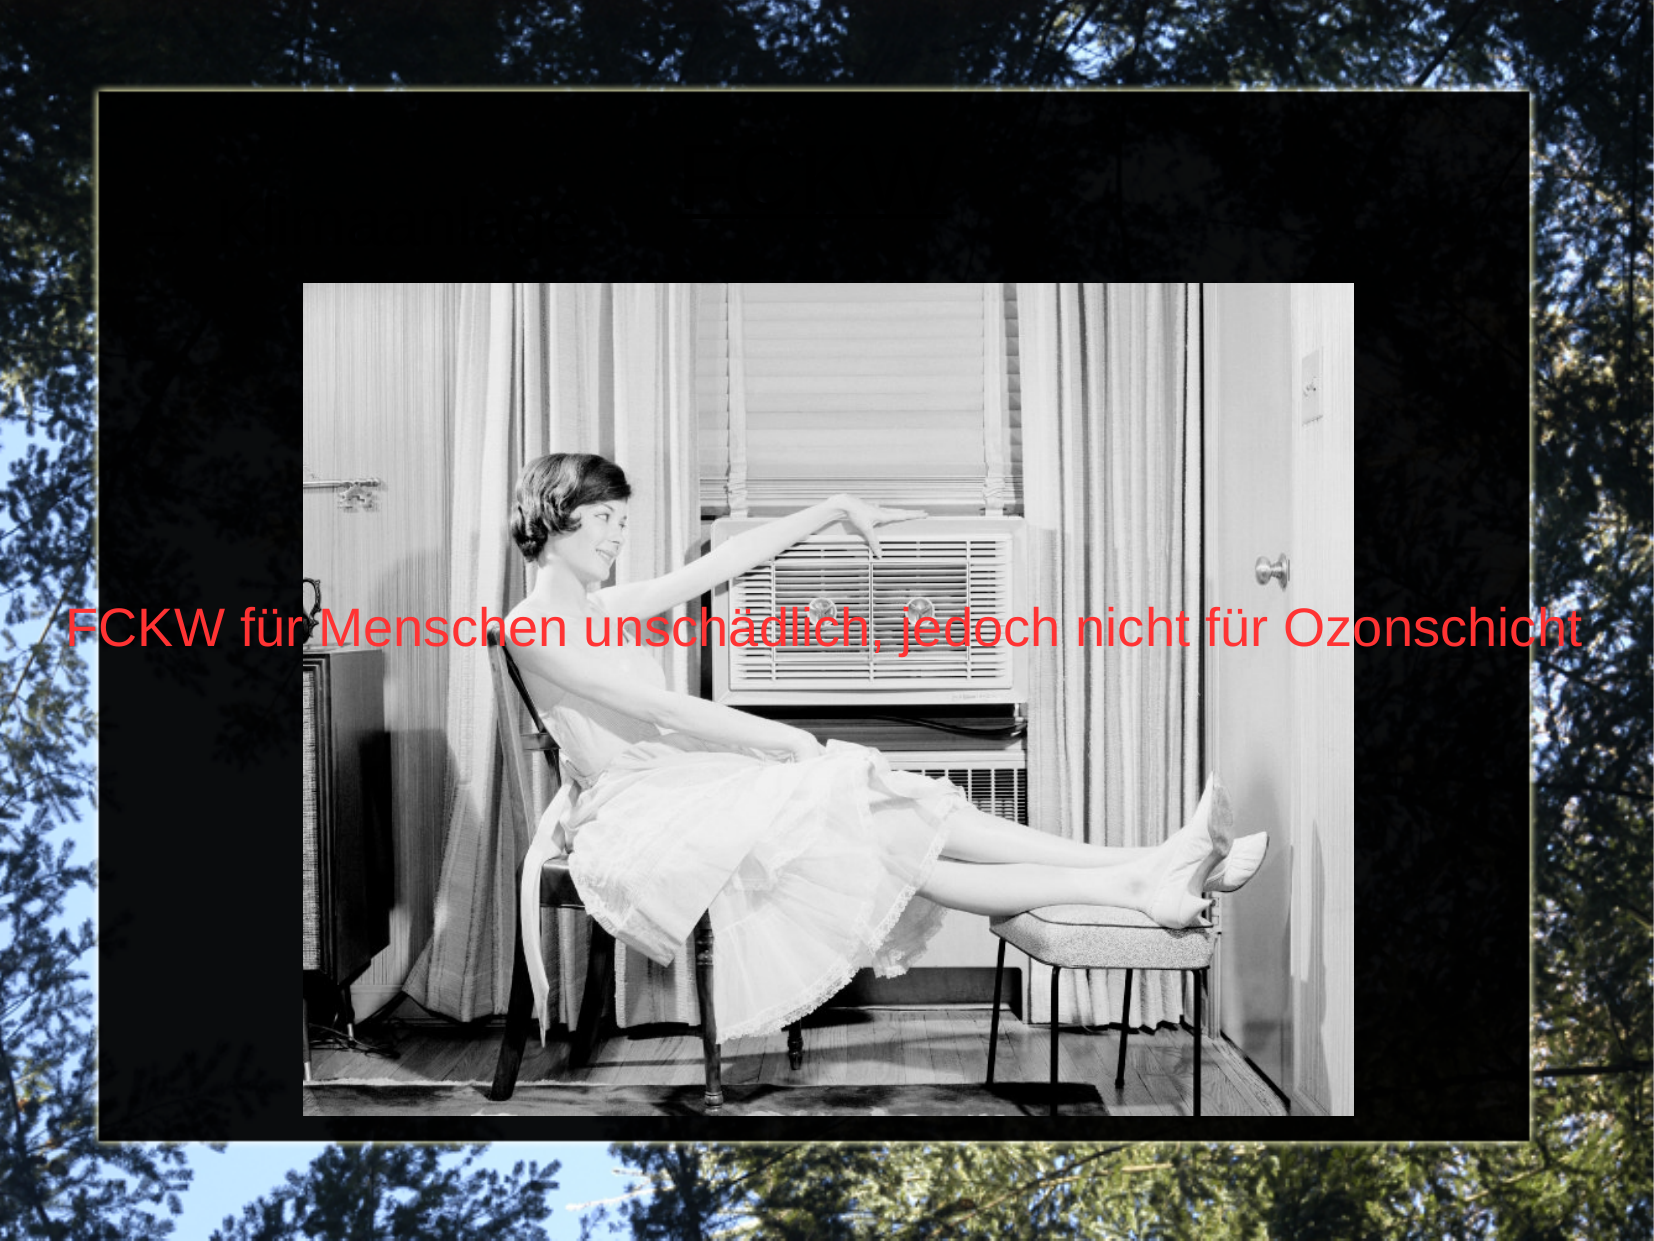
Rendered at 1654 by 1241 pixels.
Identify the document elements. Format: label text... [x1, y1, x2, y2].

title FCKW [88, 88, 1536, 257]
picture [303, 283, 1354, 1116]
text_box FCKW für Menschen unschädlich, jedoch nicht für Ozonschicht [377, 590, 1272, 804]
subtitle → Klimaanlage [0, 141, 1081, 296]
